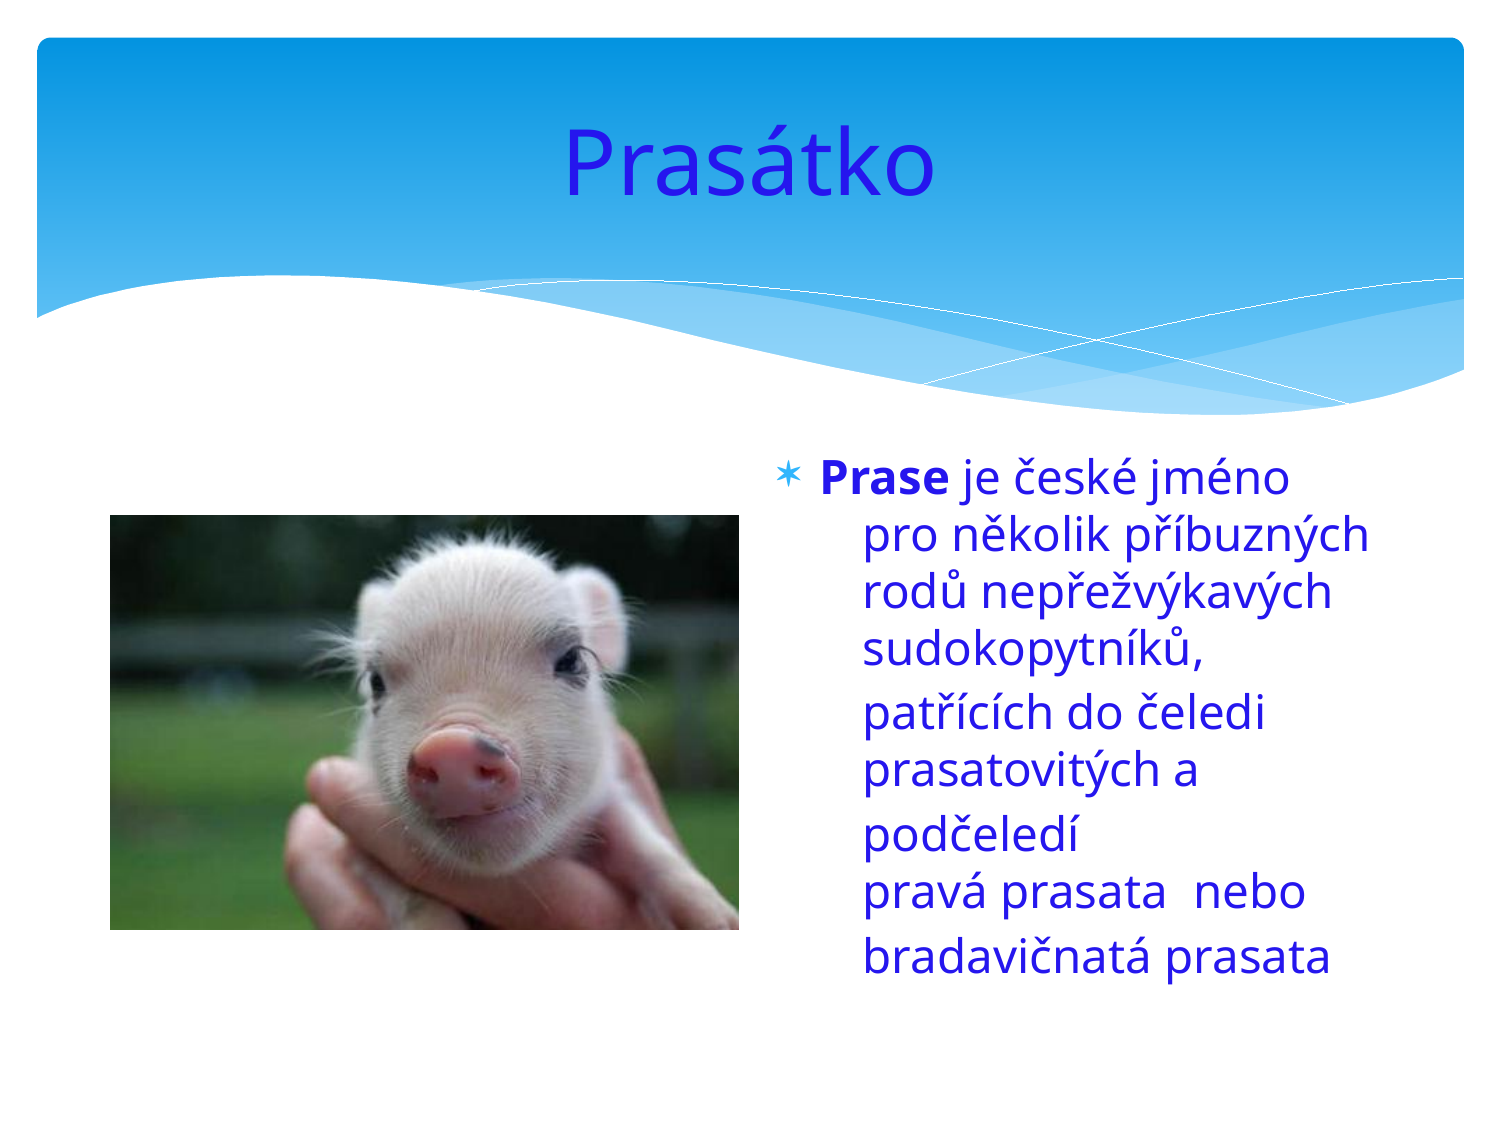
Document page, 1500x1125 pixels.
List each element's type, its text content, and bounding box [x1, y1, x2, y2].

title Prasátko [75, 55, 1426, 262]
picture [110, 515, 739, 930]
list Prase je české jméno pro několik příbuzných rodů nepřežvýkavých sudokopytníků, patřících do čeledi prasatovitých a podčeledí pravá prasata nebo bradavičnatá prasata [761, 439, 1389, 1006]
